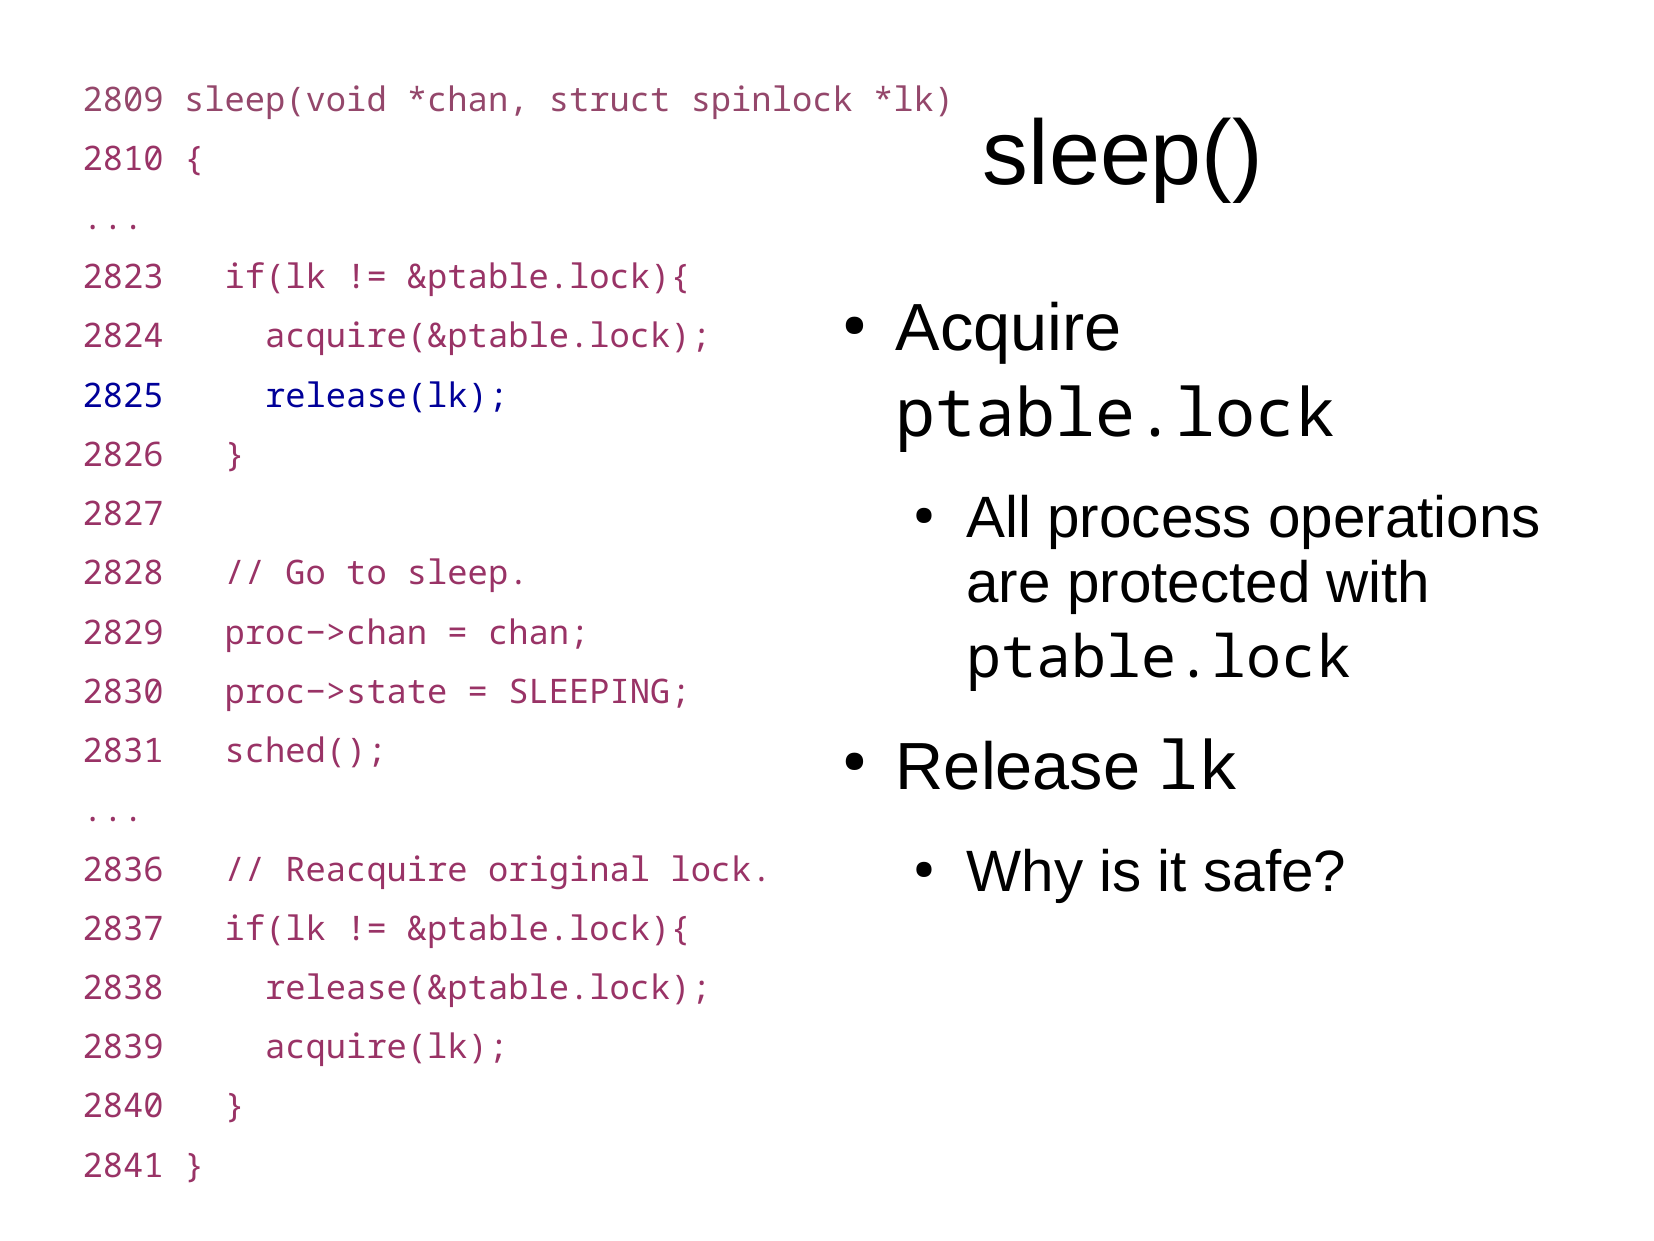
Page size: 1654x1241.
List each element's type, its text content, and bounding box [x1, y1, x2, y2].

list 2809 sleep(void *chan, struct spinlock *lk) 2810 { ... 2823 if(lk != &ptable.lock){ 2824 acquire(&ptable.lock); 2825 release(lk); 2826 } 2827 2828 // Go to sleep. 2829 proc−>chan = chan; 2830 proc−>state = SLEEPING; 2831 sched(); ... 2836 // Reacquire original lock. 2837 if(lk != &ptable.lock){ 2838 release(&ptable.lock); 2839 acquire(lk); 2840 } 2841 } [82, 75, 976, 1201]
list Acquire ptable.lock All process operations are protected with ptable.lock Release lk Why is it safe? [825, 290, 1571, 1010]
title sleep() [675, 49, 1571, 257]
